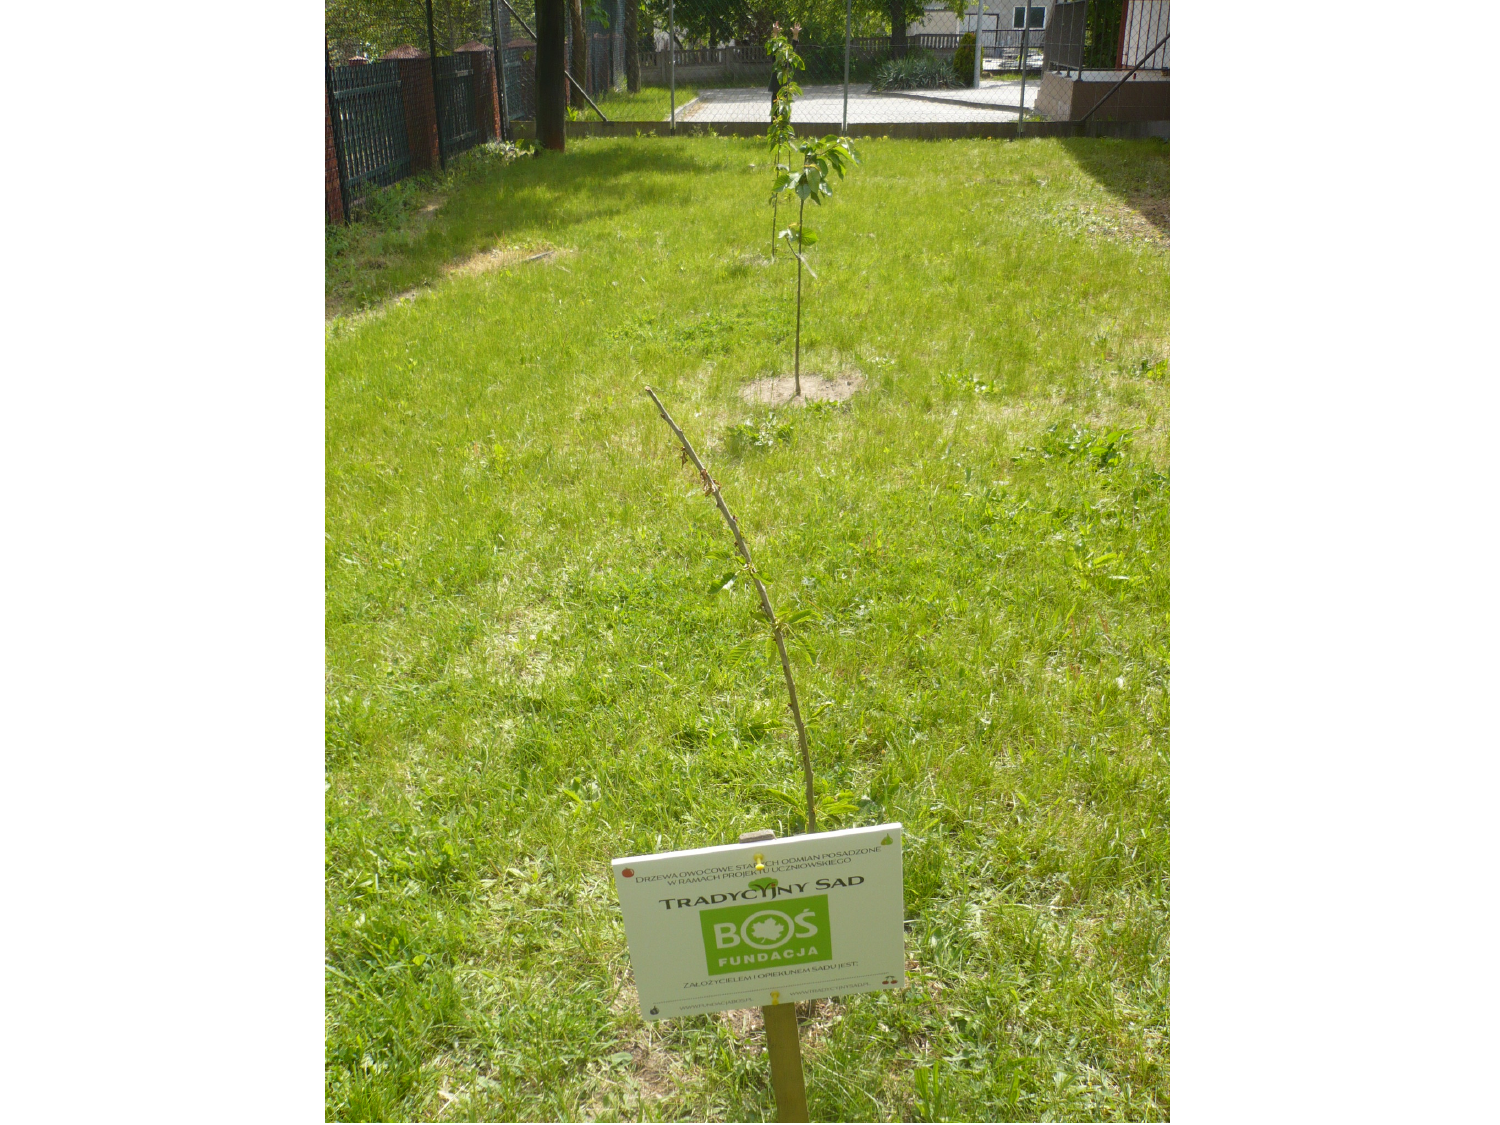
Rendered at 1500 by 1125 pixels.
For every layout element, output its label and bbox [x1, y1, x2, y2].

picture [325, 0, 1170, 1123]
